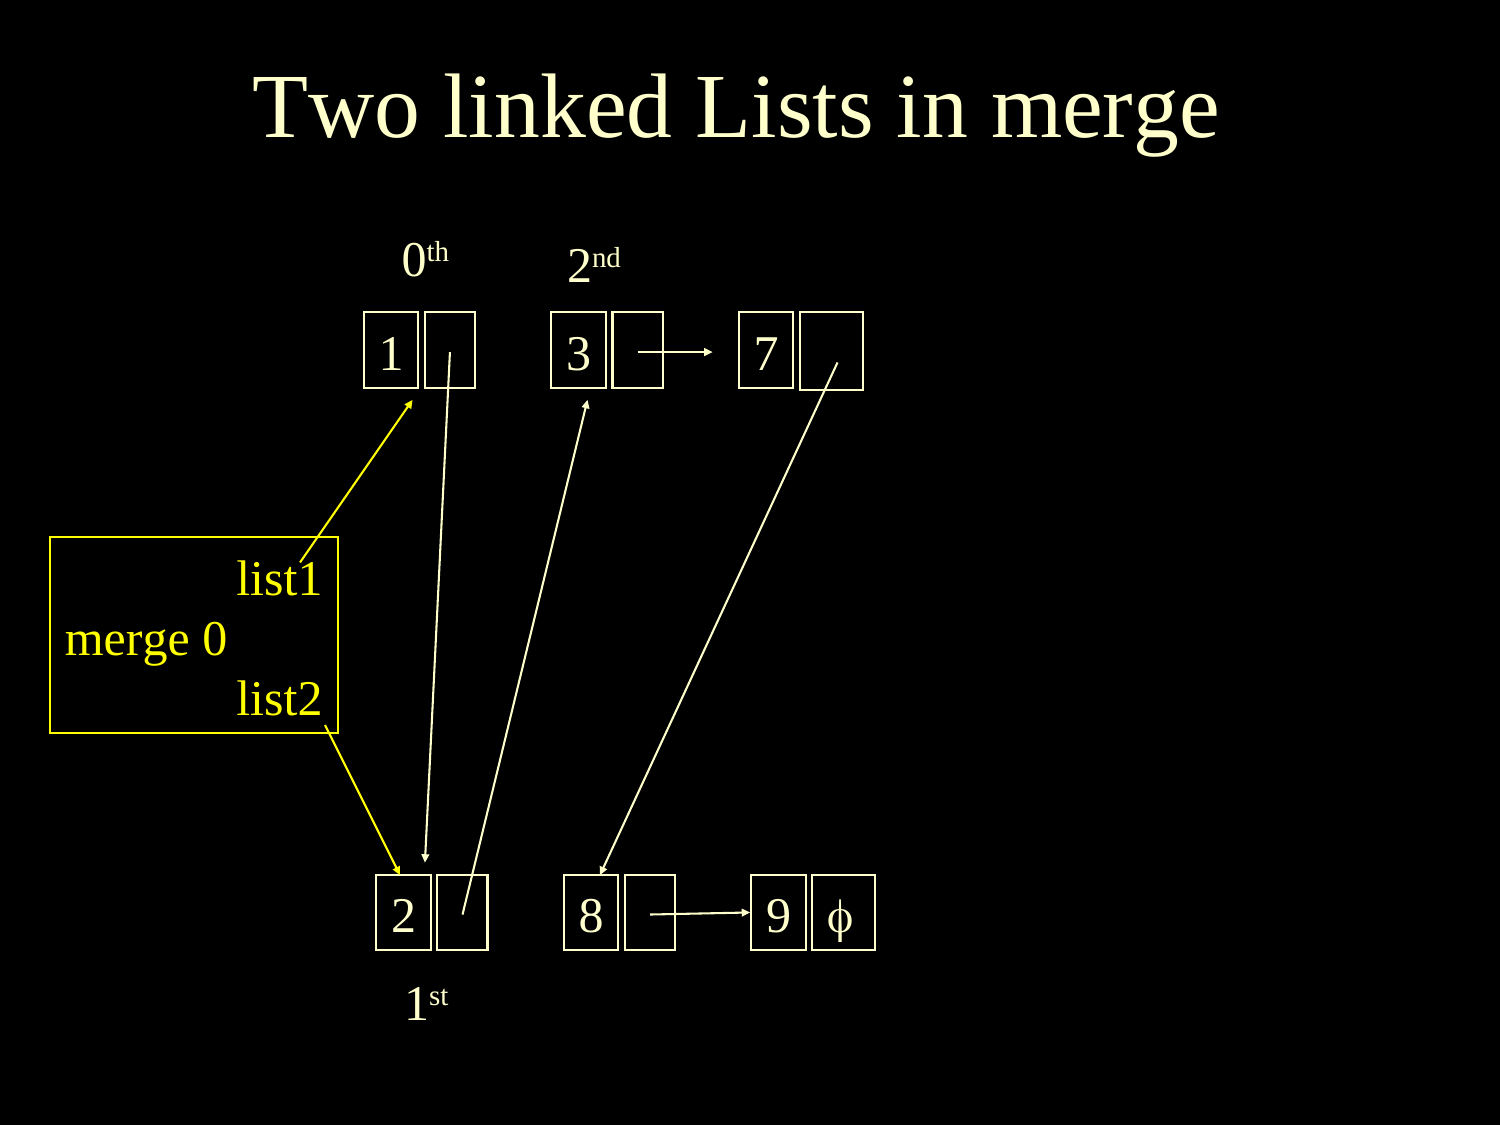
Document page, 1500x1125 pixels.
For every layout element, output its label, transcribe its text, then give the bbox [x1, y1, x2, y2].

text_box list1 merge 0 list2 [50, 537, 338, 733]
text_box 2nd [552, 224, 662, 301]
text_box 1st [389, 962, 489, 1038]
text_box 0th [386, 219, 477, 295]
text_box  [812, 874, 876, 951]
text_box 2 [376, 874, 431, 951]
text_box 1 [363, 312, 419, 388]
text_box 3 [551, 312, 606, 388]
text_box 8 [563, 874, 619, 951]
text_box 9 [751, 874, 806, 951]
text_box 7 [738, 312, 794, 388]
title Two linked Lists in merge [8, 47, 1467, 165]
